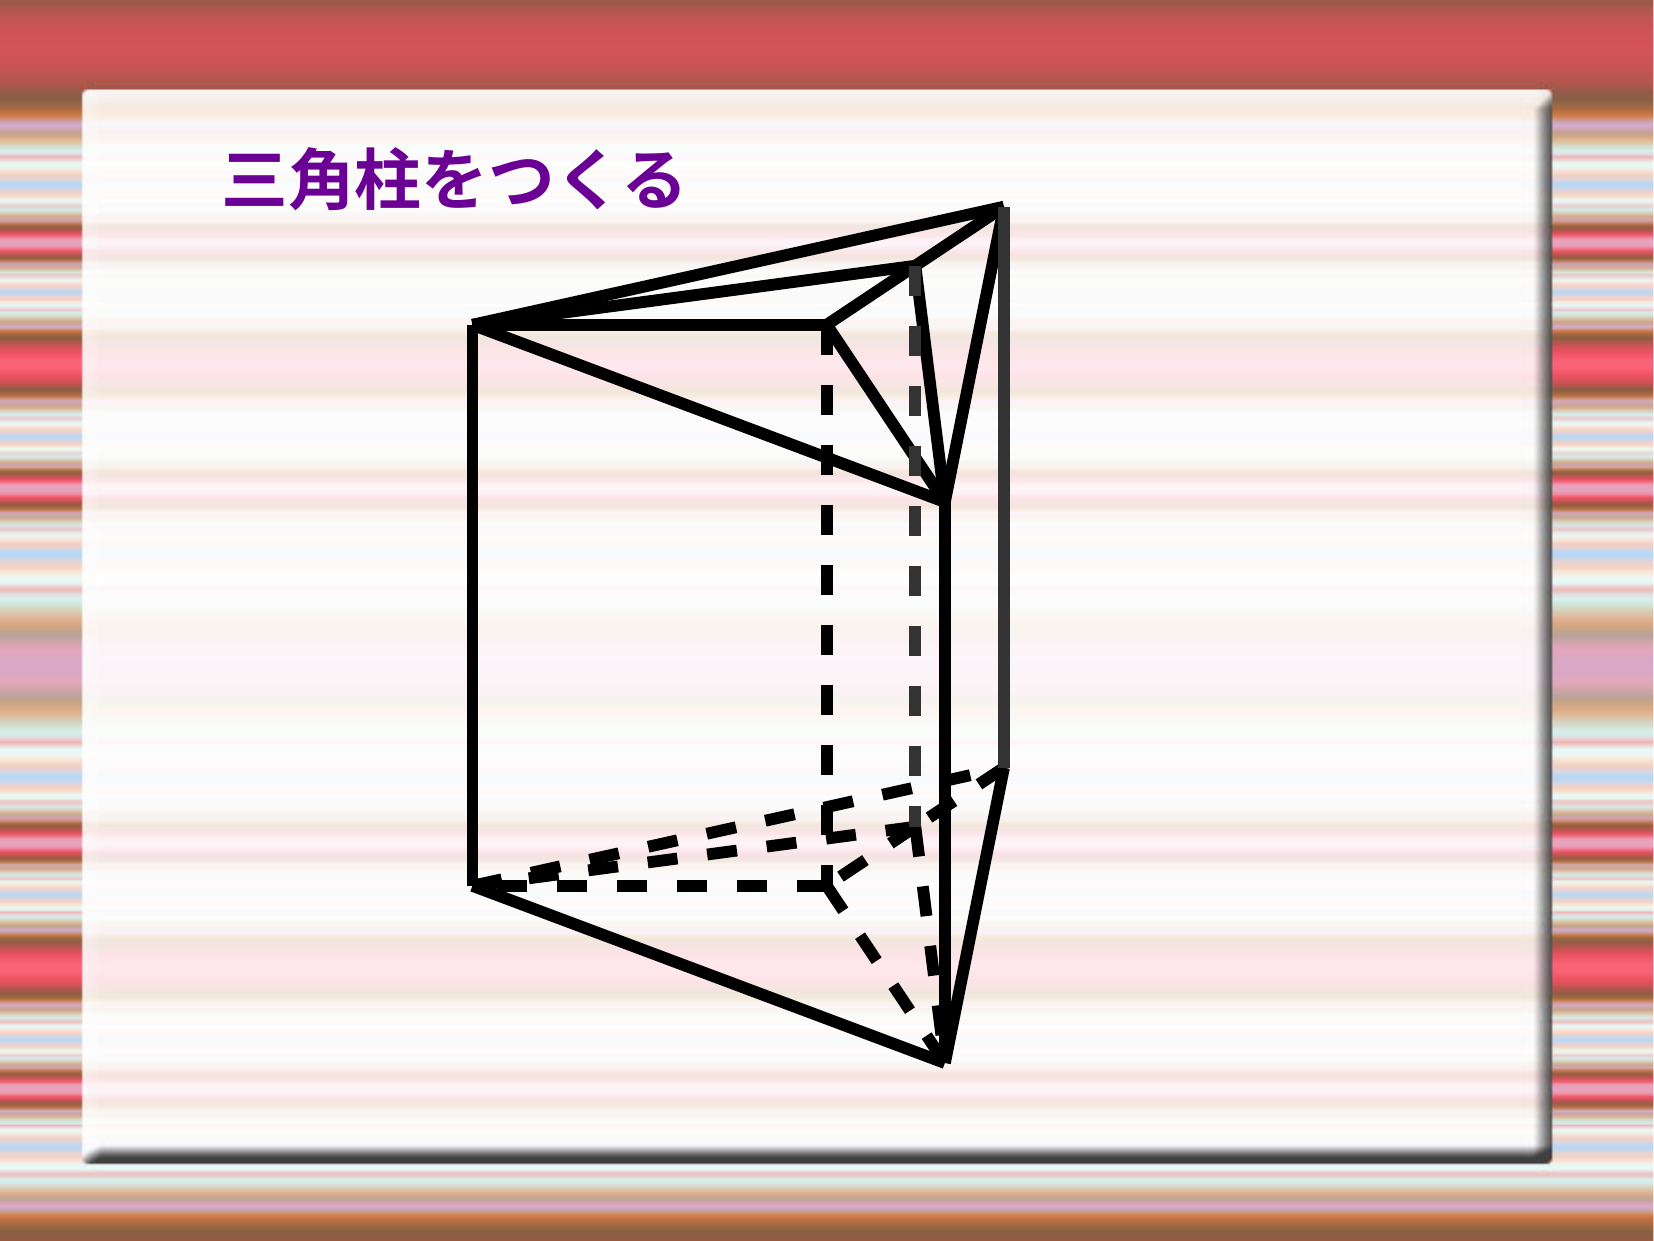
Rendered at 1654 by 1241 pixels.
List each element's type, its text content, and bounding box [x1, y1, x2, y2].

picture [0, 0, 1654, 1241]
text_box 三角柱をつくる [206, 120, 768, 207]
